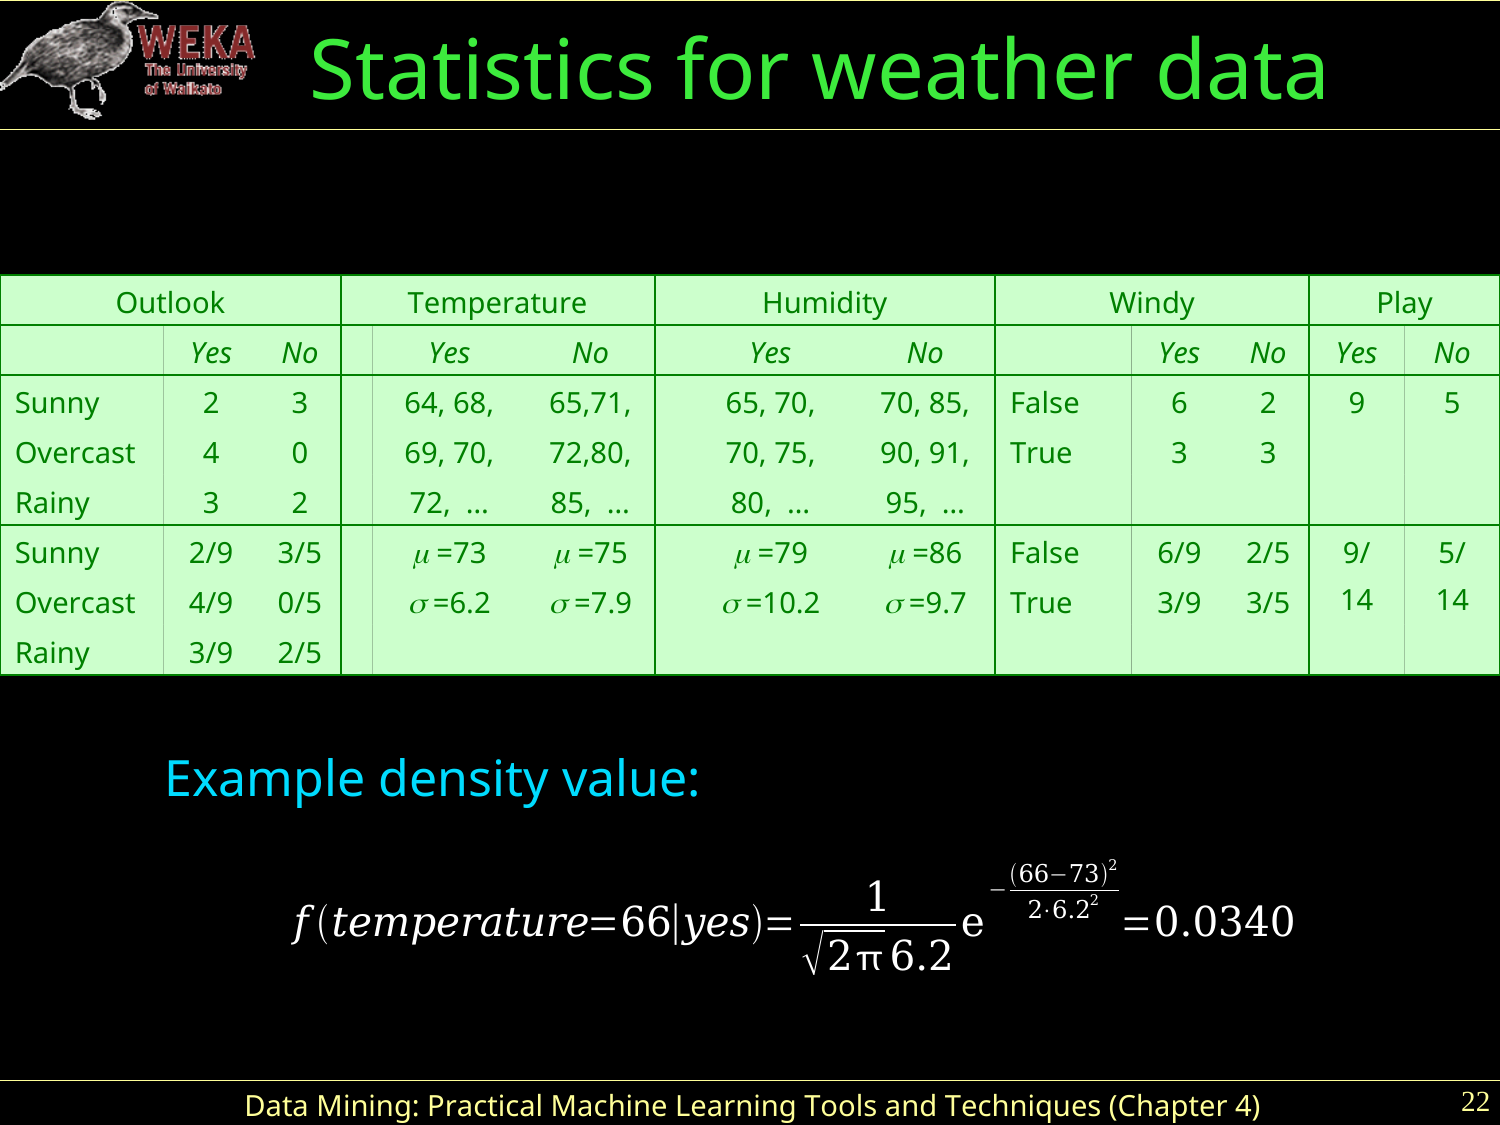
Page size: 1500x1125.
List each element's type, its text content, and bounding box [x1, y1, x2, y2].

title Statistics for weather data [295, 0, 1500, 148]
text_box False [996, 376, 1132, 425]
text_box 3 [1228, 425, 1308, 475]
text_box [342, 526, 654, 674]
text_box Sunny [1, 376, 164, 425]
text_box 72, … [373, 475, 527, 524]
text_box Yes [164, 326, 260, 374]
text_box 3/5 [1228, 575, 1308, 625]
text_box 70, 85, [856, 376, 994, 425]
text_box No [260, 326, 340, 374]
text_box No [856, 326, 994, 374]
text_box Humidity [656, 276, 994, 324]
text_box 2/5 [260, 625, 340, 674]
text_box Rainy [1, 625, 164, 674]
text_box Overcast [1, 425, 164, 475]
text_box 80, … [687, 475, 856, 524]
text_box 0 [260, 425, 340, 475]
text_box Yes [1310, 326, 1405, 374]
text_box [656, 376, 687, 524]
text_box 2 [164, 376, 260, 425]
text_box Example density value: [149, 736, 1388, 973]
text_box No [1228, 326, 1308, 374]
text_box 90, 91, [856, 425, 994, 475]
text_box 64, 68, [373, 376, 527, 425]
text_box 3/9 [1132, 575, 1228, 625]
text_box  =9.7 [856, 575, 994, 625]
text_box [996, 326, 1132, 374]
text_box Sunny [1, 526, 164, 575]
text_box 2 [1228, 376, 1308, 425]
text_box Temperature [342, 276, 654, 324]
text_box 72,80, [527, 425, 654, 475]
text_box 95, … [856, 475, 994, 524]
picture [0, 1, 266, 129]
text_box 6/9 [1132, 526, 1228, 575]
chart [287, 856, 1300, 984]
text_box 4 [164, 425, 260, 475]
text_box [1, 326, 164, 374]
text_box [996, 625, 1308, 674]
text_box 5/ 14 [1405, 526, 1499, 575]
text_box 65,71, [527, 376, 654, 425]
text_box [1310, 575, 1499, 674]
text_box Outlook [1, 276, 340, 324]
text_box 70, 75, [687, 425, 856, 475]
text_box 9 [1310, 376, 1405, 425]
text_box Rainy [1, 475, 164, 524]
text_box 0/5 [260, 575, 340, 625]
text_box 2/5 [1228, 526, 1308, 575]
text_box 69, 70, [373, 425, 527, 475]
text_box  =75 [527, 526, 654, 575]
text_box 9/ 14 [1310, 526, 1405, 575]
text_box 85, … [527, 475, 654, 524]
text_box [656, 526, 994, 674]
text_box 5 [1405, 376, 1499, 425]
text_box True [996, 425, 1132, 475]
text_box [342, 326, 373, 374]
text_box 3 [260, 376, 340, 425]
text_box 3 [164, 475, 260, 524]
text_box Yes [1132, 326, 1228, 374]
text_box [342, 376, 373, 524]
text_box No [527, 326, 654, 374]
text_box False [996, 526, 1132, 575]
text_box Play [1310, 276, 1499, 324]
text_box 4/9 [164, 575, 260, 625]
text_box True [996, 575, 1132, 625]
text_box  =79 [687, 526, 856, 575]
text_box Yes [687, 326, 856, 374]
text_box [1310, 425, 1499, 524]
text_box 65, 70, [687, 376, 856, 425]
text_box 3/5 [260, 526, 340, 575]
text_box No [1405, 326, 1499, 374]
text_box Windy [996, 276, 1308, 324]
text_box 2 [260, 475, 340, 524]
text_box [996, 475, 1308, 524]
text_box 2/9 [164, 526, 260, 575]
text_box  =7.9 [527, 575, 654, 625]
text_box  =10.2 [687, 575, 856, 625]
text_box 3 [1132, 425, 1228, 475]
text_box Yes [373, 326, 527, 374]
text_box [656, 326, 687, 374]
text_box Overcast [1, 575, 164, 625]
text_box  =86 [856, 526, 994, 575]
text_box  =73 [373, 526, 527, 575]
text_box 6 [1132, 376, 1228, 425]
text_box 3/9 [164, 625, 260, 674]
text_box  =6.2 [373, 575, 527, 625]
